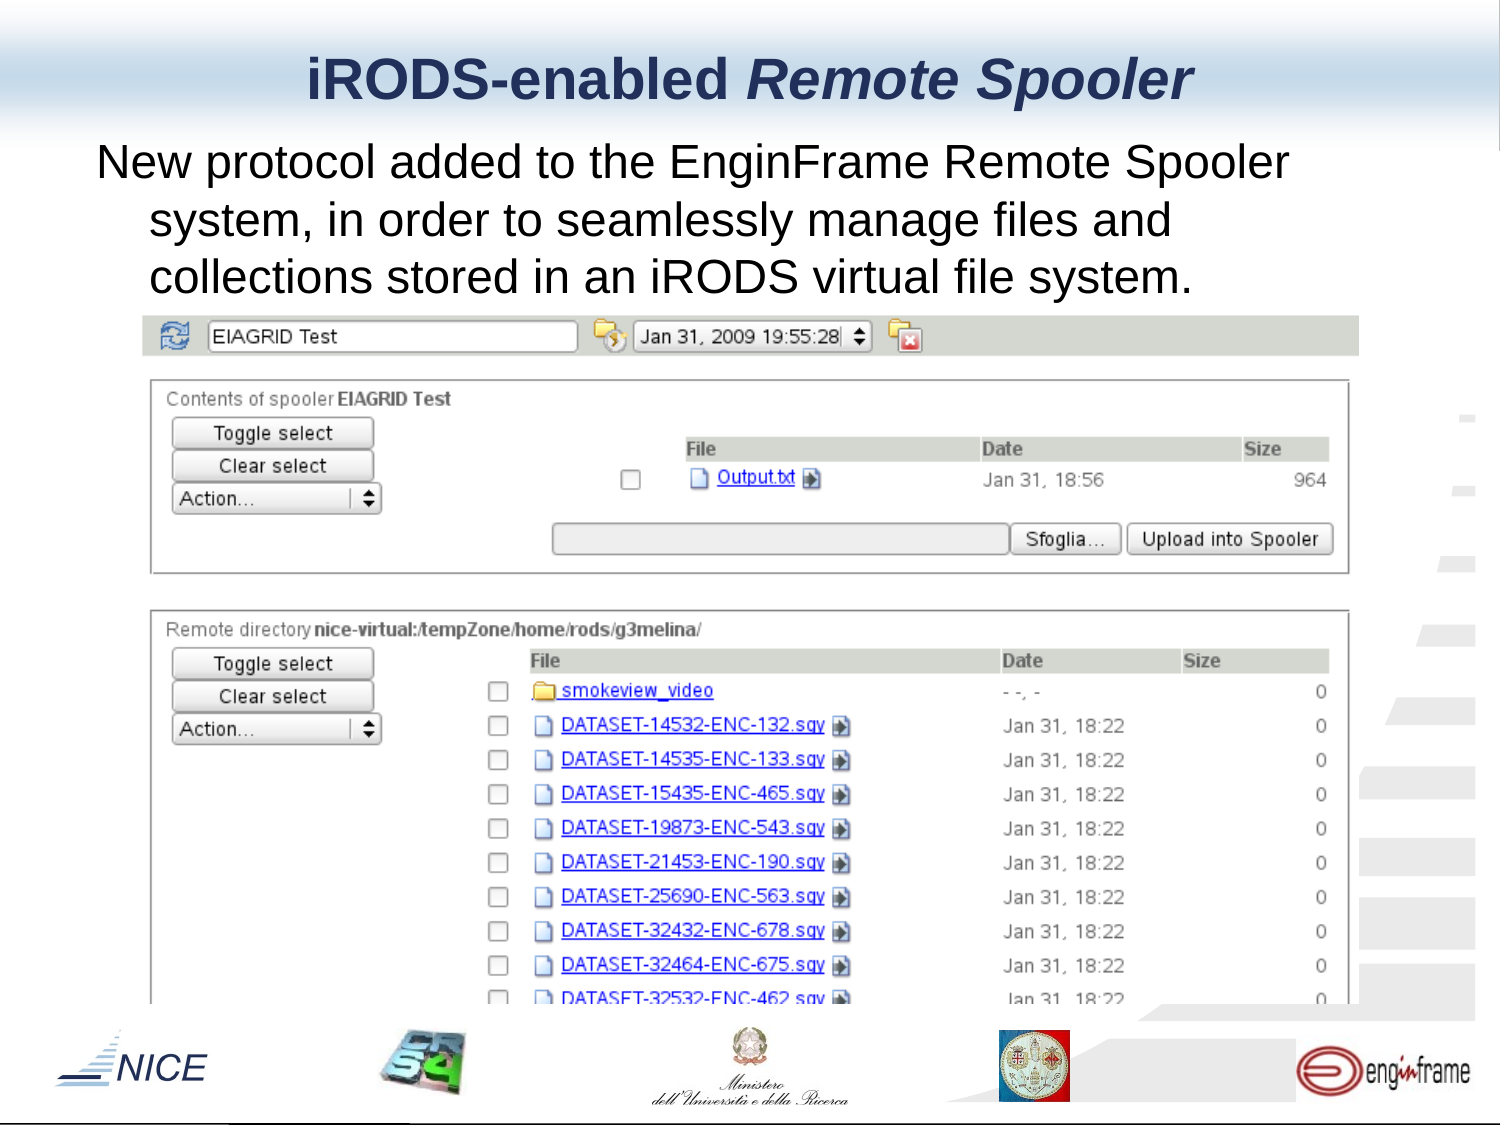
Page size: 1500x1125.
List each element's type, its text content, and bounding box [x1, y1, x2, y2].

picture [999, 1030, 1070, 1102]
picture [999, 1092, 1011, 1102]
picture [1296, 1035, 1477, 1104]
picture [141, 311, 1359, 1004]
picture [652, 1027, 848, 1105]
text_box iRODS-enabled Remote Spooler [1, 1, 1499, 152]
picture [0, 0, 1500, 153]
text_box New protocol added to the EnginFrame Remote Spooler system, in order to seamlessly manage files and collections stored in an iRODS virtual file system. [81, 123, 1419, 325]
picture [377, 1028, 467, 1096]
